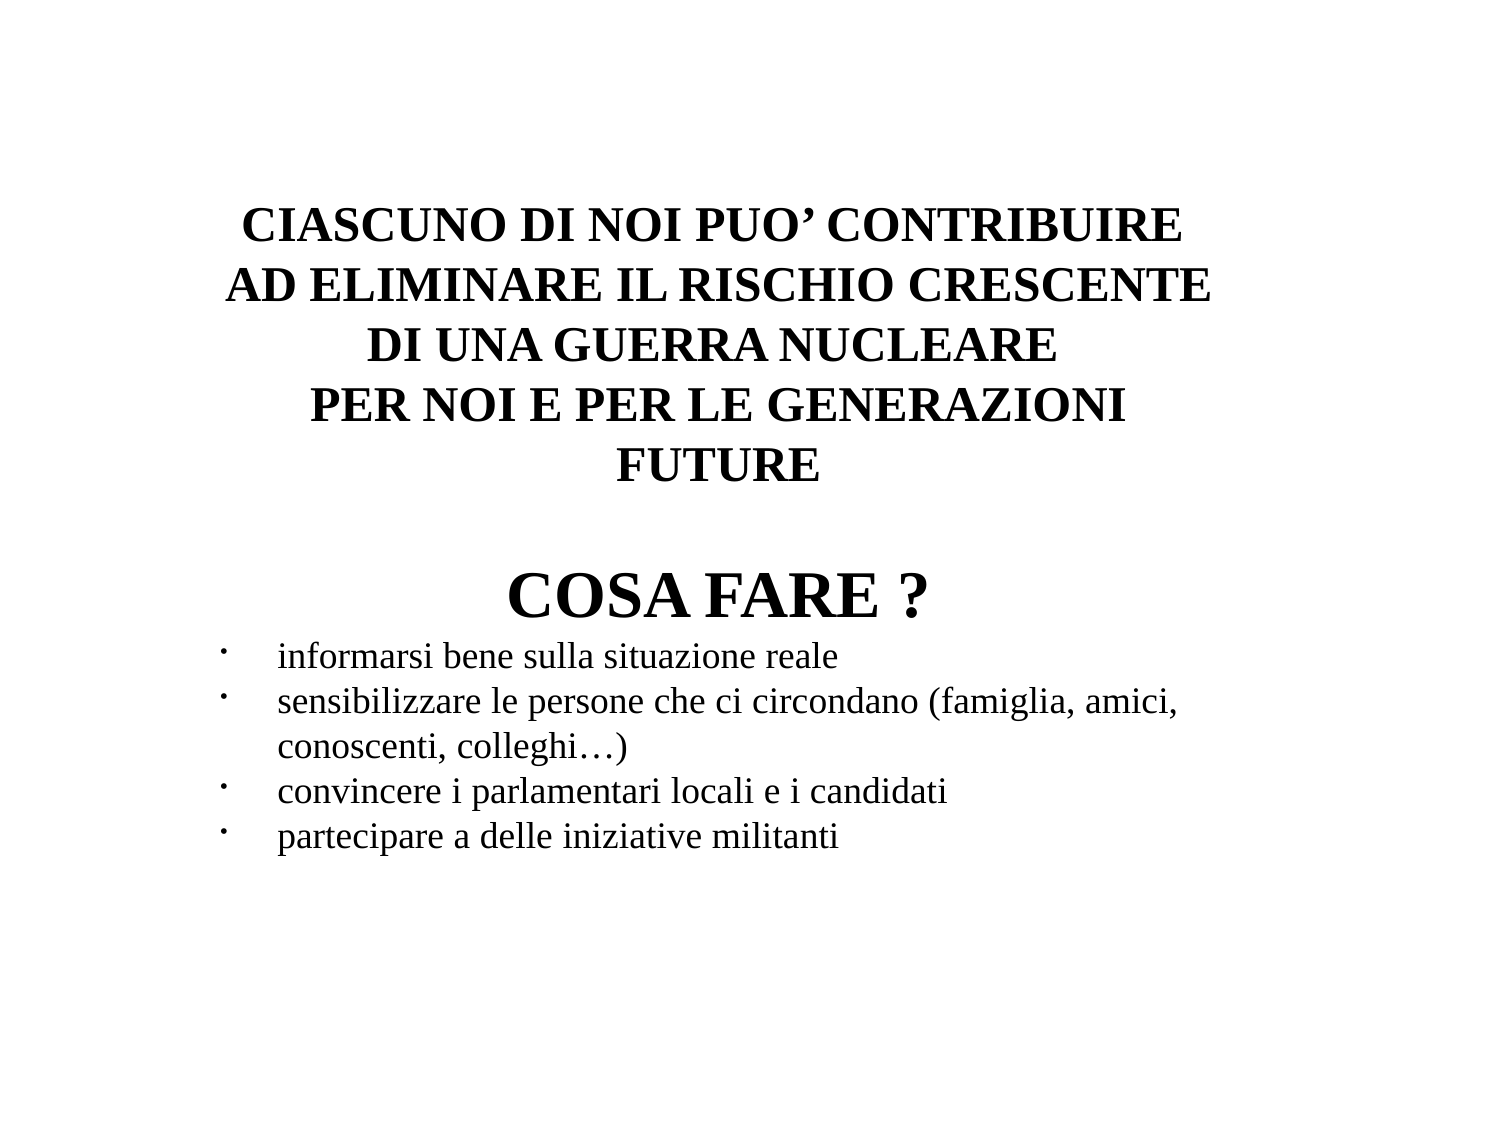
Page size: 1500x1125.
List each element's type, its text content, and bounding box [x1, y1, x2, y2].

text_box CIASCUNO DI NOI PUO’ CONTRIBUIRE AD ELIMINARE IL RISCHIO CRESCENTE DI UNA GUERRA NUCLEARE PER NOI E PER LE GENERAZIONI FUTURE COSA FARE ? informarsi bene sulla situazione reale sensibilizzare le persone che ci circondano (famiglia, amici, conoscenti, colleghi…) convincere i parlamentari locali e i candidati partecipare a delle iniziative militanti [206, 183, 1232, 949]
